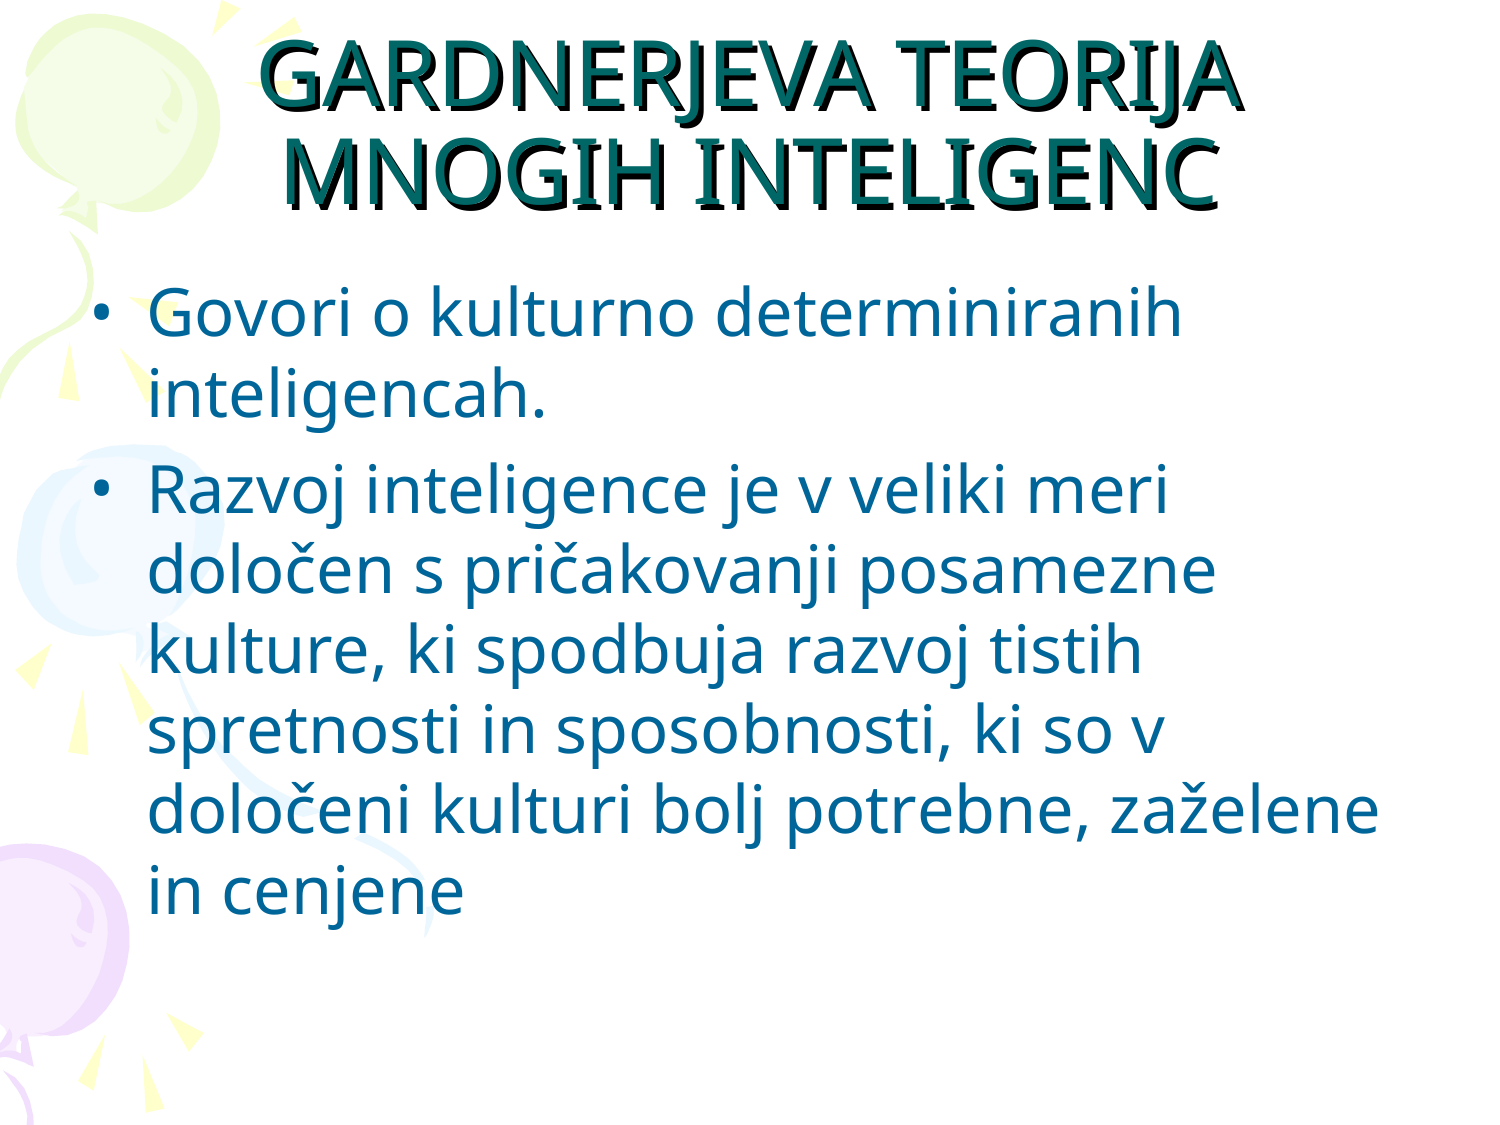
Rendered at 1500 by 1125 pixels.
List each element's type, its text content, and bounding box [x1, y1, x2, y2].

list Govori o kulturno determiniranih inteligencah. Razvoj inteligence je v veliki meri določen s pričakovanji posamezne kulture, ki spodbuja razvoj tistih spretnosti in sposobnosti, ki so v določeni kulturi bolj potrebne, zaželene in cenjene [75, 262, 1426, 994]
title GARDNERJEVA TEORIJA MNOGIH INTELIGENC [72, 16, 1426, 233]
